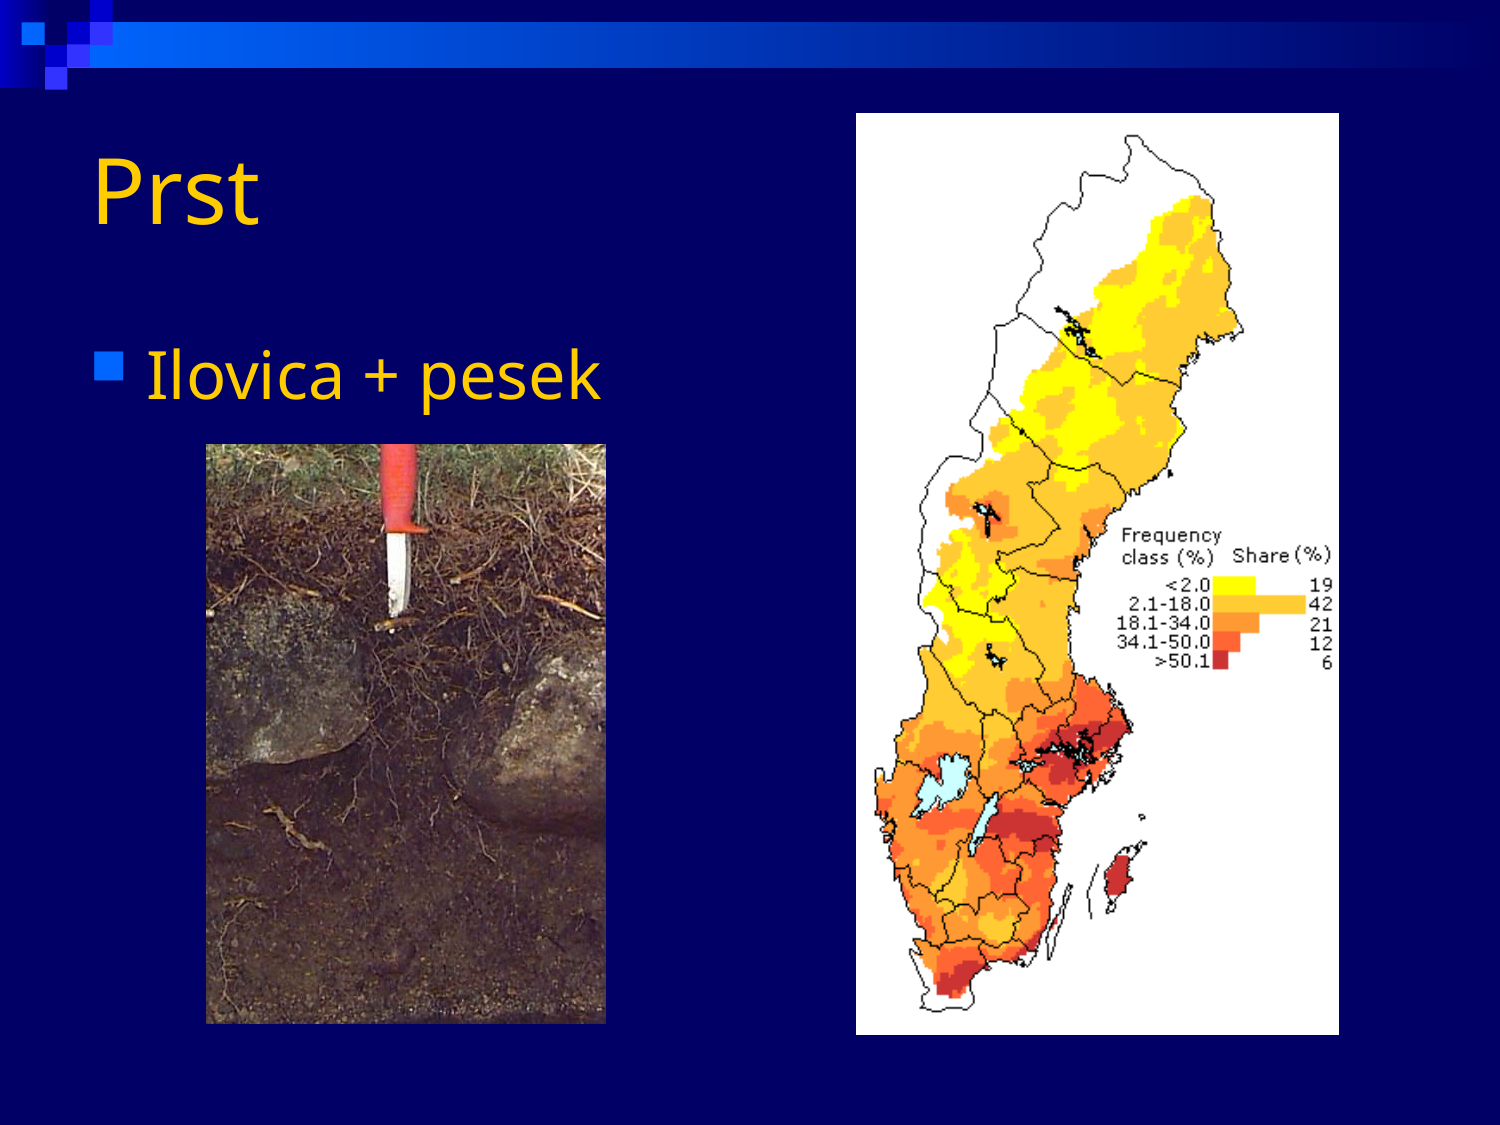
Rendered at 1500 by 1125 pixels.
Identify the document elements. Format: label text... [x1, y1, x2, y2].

title Prst [75, 75, 1425, 300]
picture [856, 113, 1339, 1035]
picture [206, 480, 606, 1024]
list Ilovica + pesek [75, 324, 845, 480]
